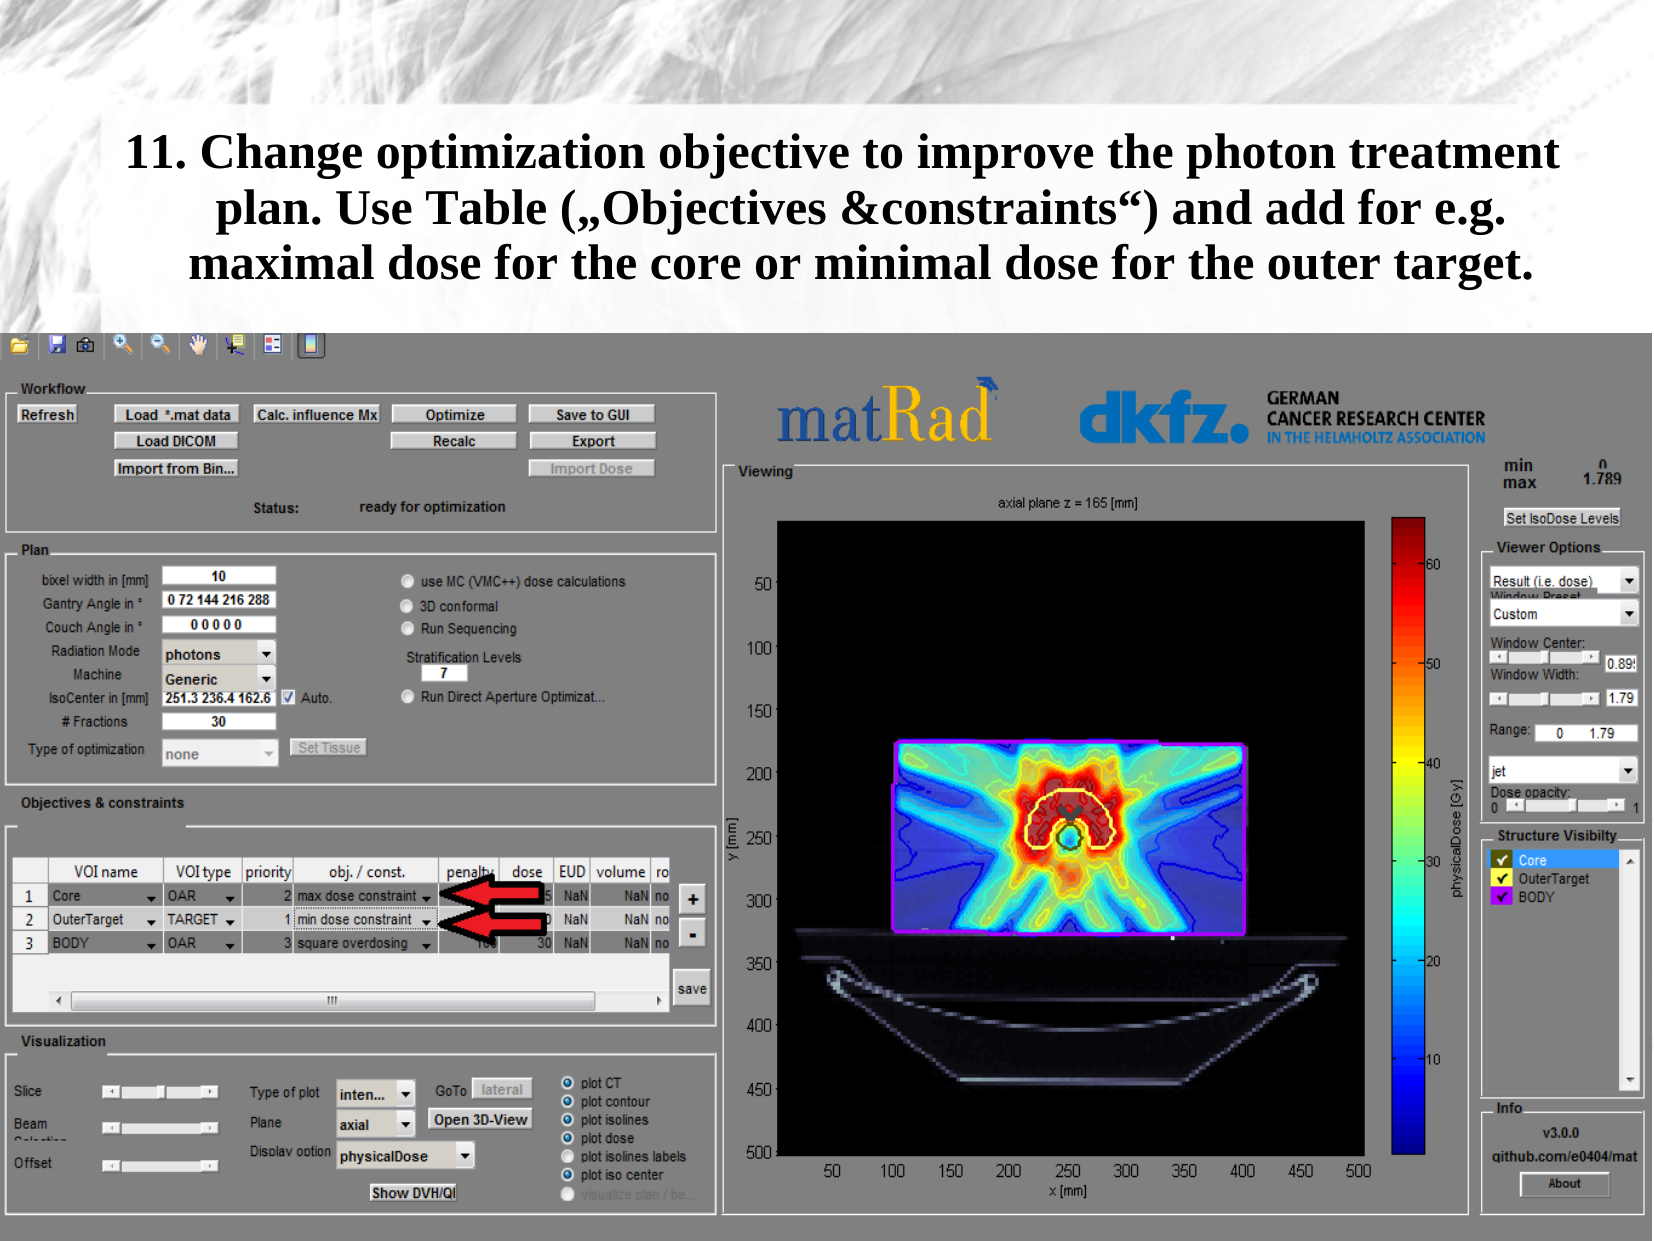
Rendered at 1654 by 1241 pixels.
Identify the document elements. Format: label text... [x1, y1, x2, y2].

picture [0, 0, 1654, 1241]
title 11. Change optimization objective to improve the photon treatment plan. Use Table („Objectives &constraints“) and add for e.g. maximal dose for the core or minimal dose for the outer target. [80, 94, 1569, 321]
